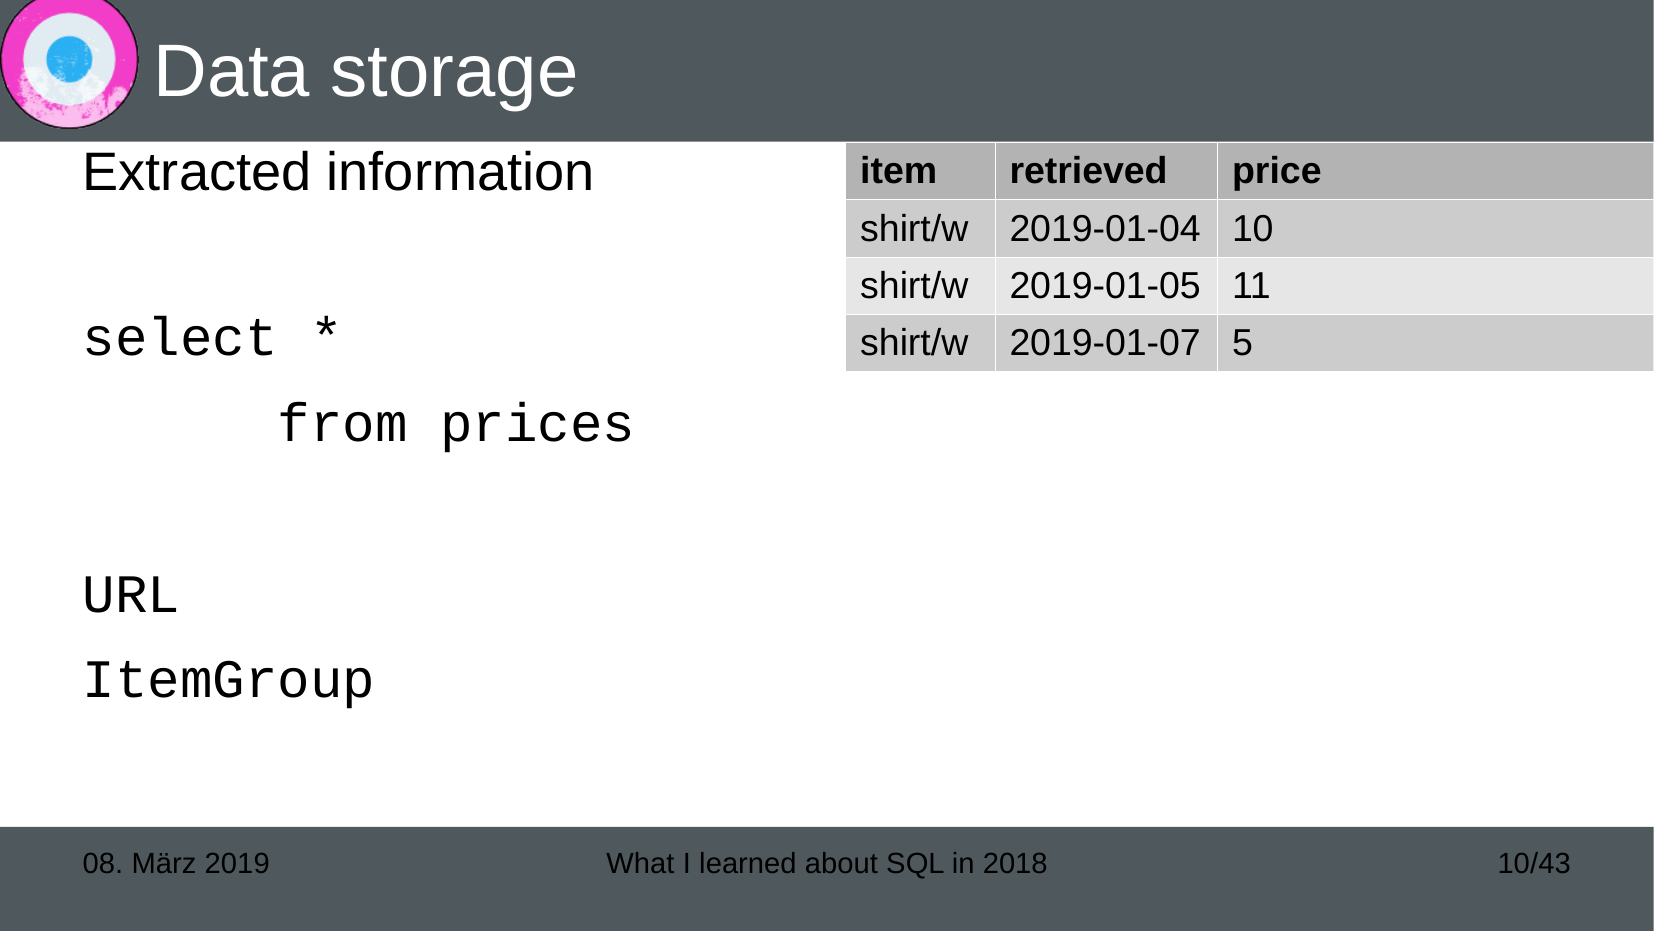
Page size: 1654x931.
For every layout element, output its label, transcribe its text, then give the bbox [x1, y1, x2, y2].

table_cell 2019-01-04 [996, 200, 1217, 257]
picture [0, 0, 228, 148]
table_header price [1218, 143, 1654, 199]
table_cell shirt/w [846, 200, 995, 257]
table_cell shirt/w [846, 258, 995, 314]
table_cell 10 [1218, 200, 1654, 257]
table_cell 2019-01-07 [996, 315, 1217, 371]
table_cell 2019-01-05 [996, 258, 1217, 314]
table_header retrieved [996, 143, 1217, 199]
table_cell shirt/w [846, 315, 995, 371]
title Data storage [153, 5, 1654, 136]
table_cell 5 [1218, 315, 1654, 371]
list Extracted information select * from prices URL ItemGroup [82, 141, 809, 815]
table_cell 11 [1218, 258, 1654, 314]
table_header item [846, 143, 995, 199]
